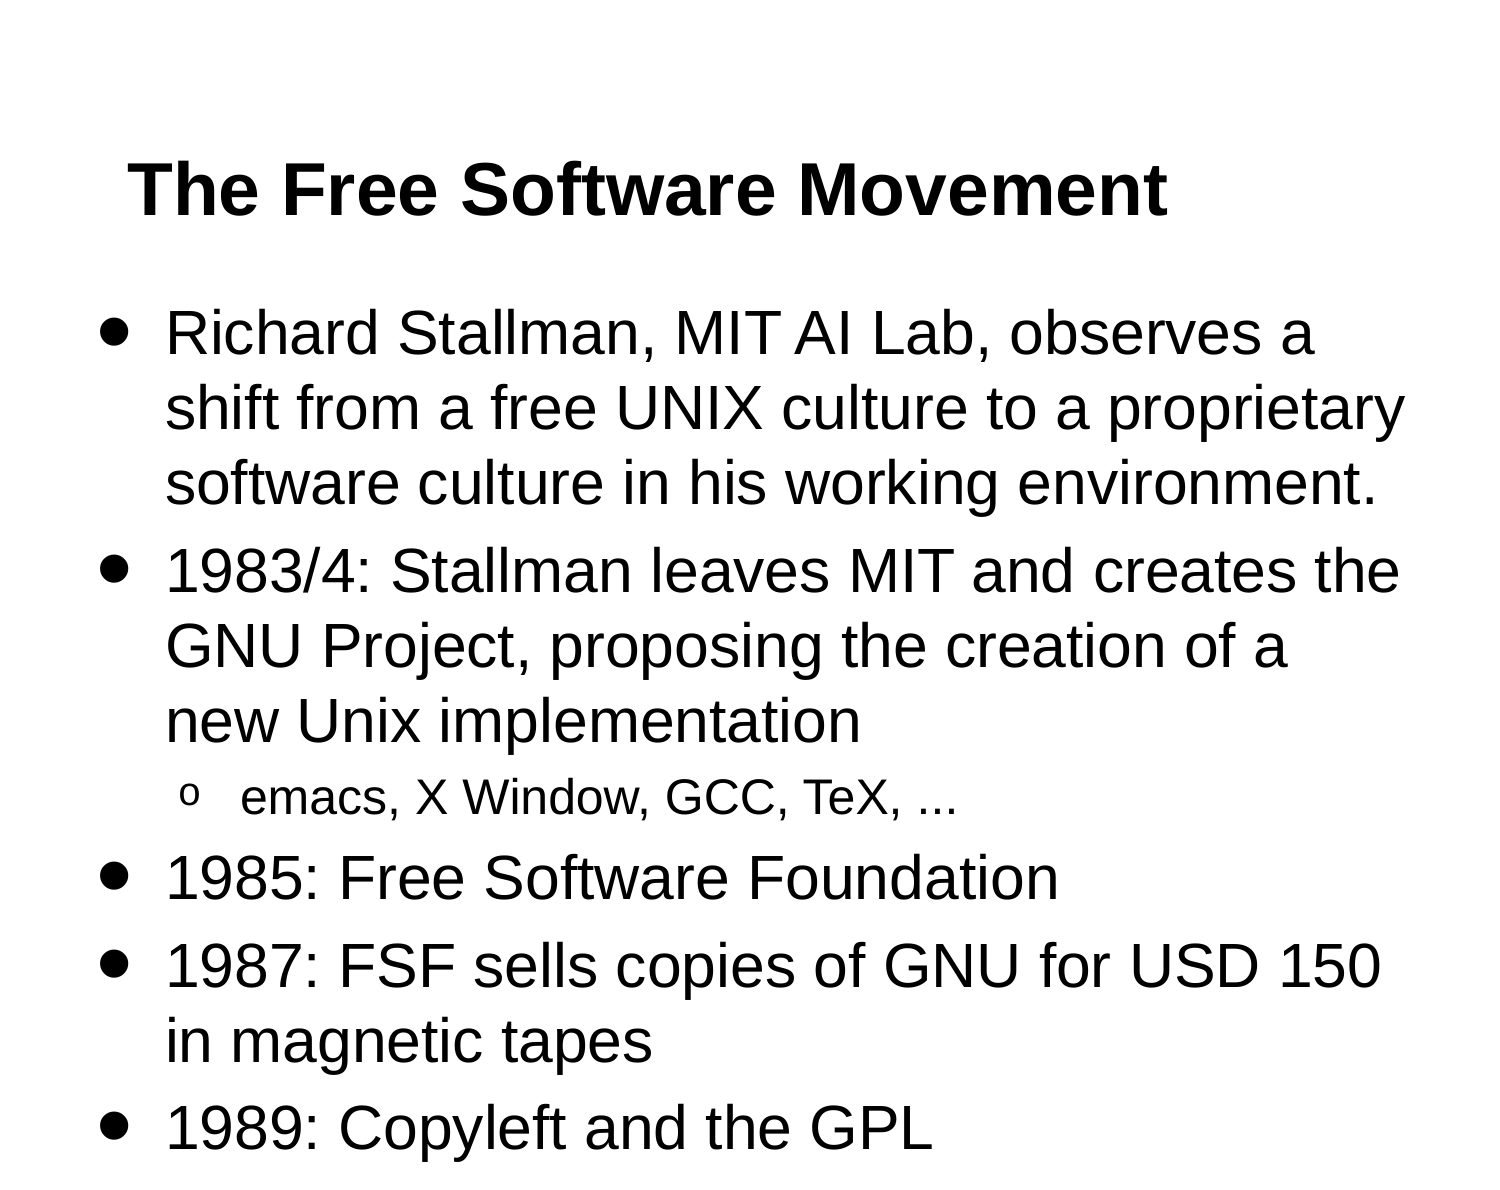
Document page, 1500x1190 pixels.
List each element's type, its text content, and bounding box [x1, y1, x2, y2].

title The Free Software Movement [75, 15, 1425, 246]
list Richard Stallman, MIT AI Lab, observes a shift from a free UNIX culture to a proprietary software culture in his working environment. 1983/4: Stallman leaves MIT and creates the GNU Project, proposing the creation of a new Unix implementation emacs, X Window, GCC, TeX, ... 1985: Free Software Foundation 1987: FSF sells copies of GNU for USD 150 in magnetic tapes 1989: Copyleft and the GPL [75, 277, 1425, 1190]
